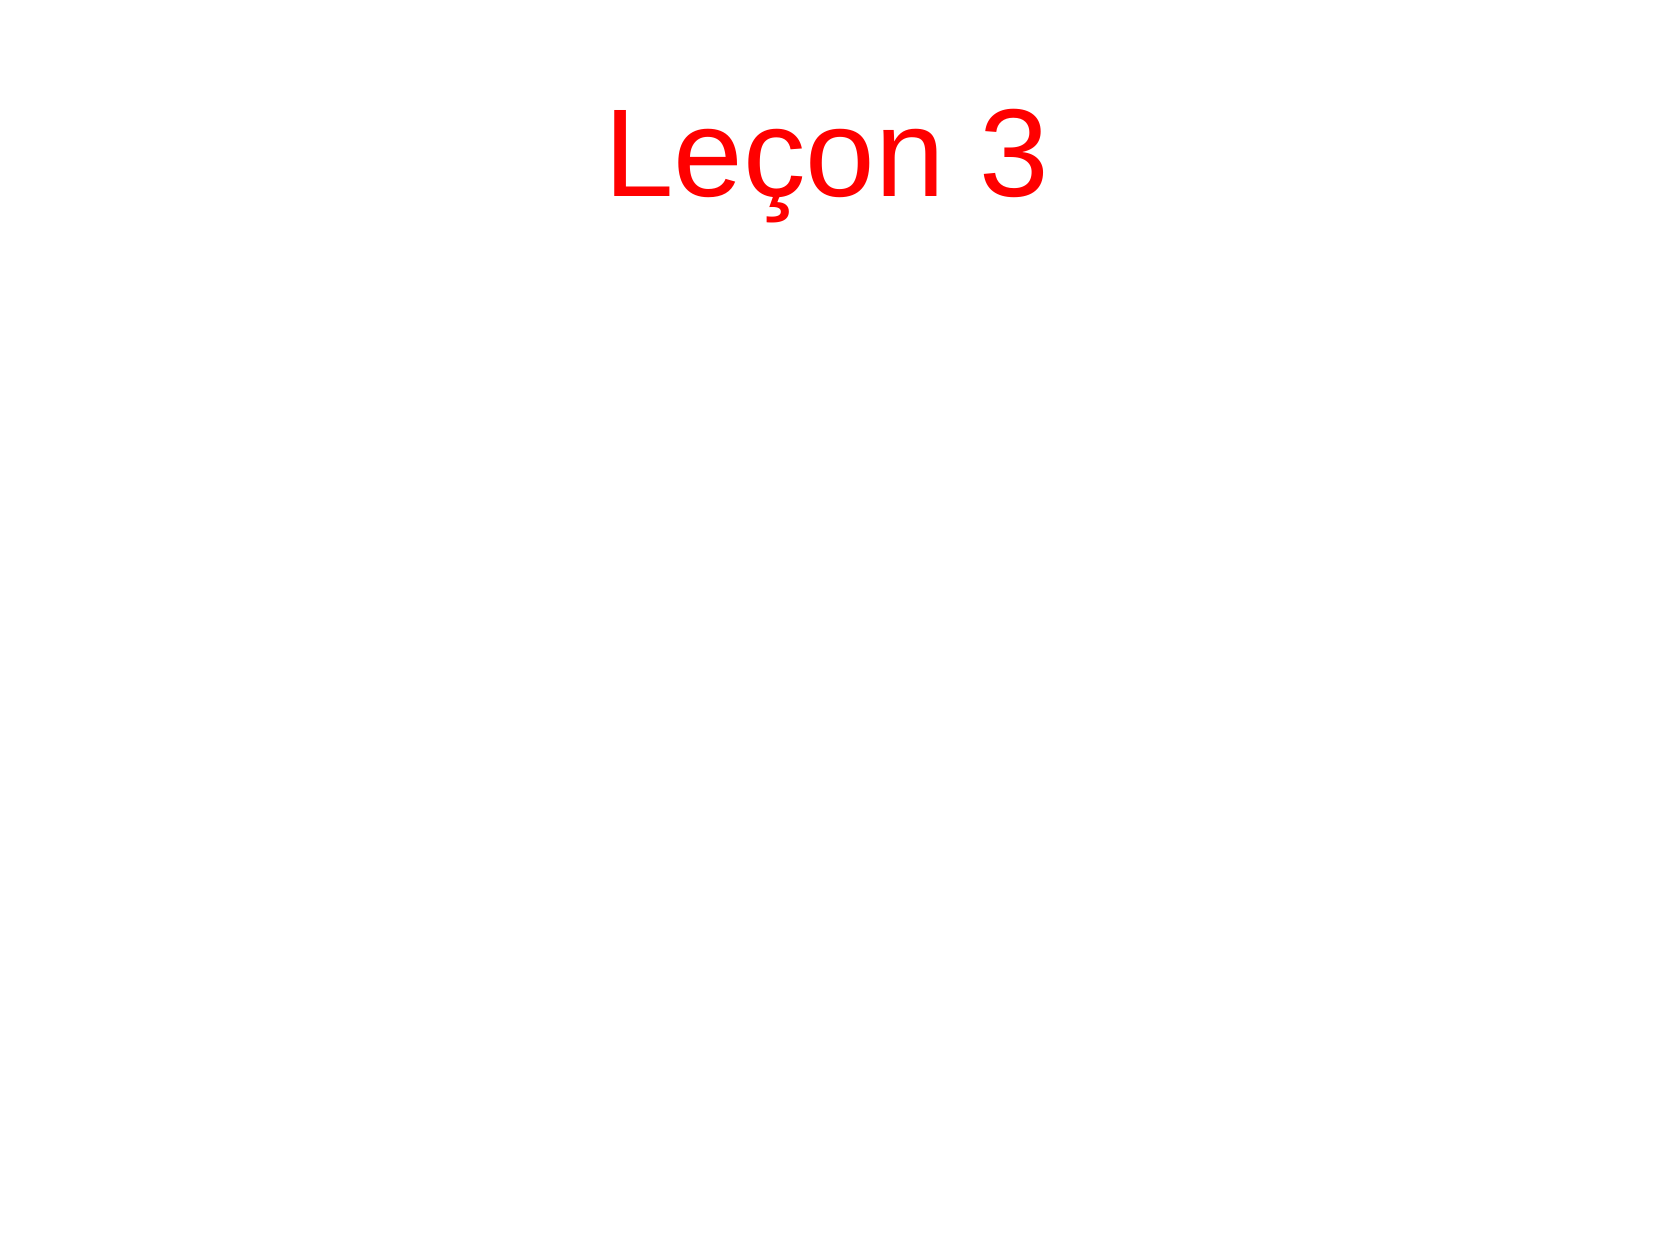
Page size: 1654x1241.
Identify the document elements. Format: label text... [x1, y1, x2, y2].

title Leçon 3 [82, 49, 1571, 257]
